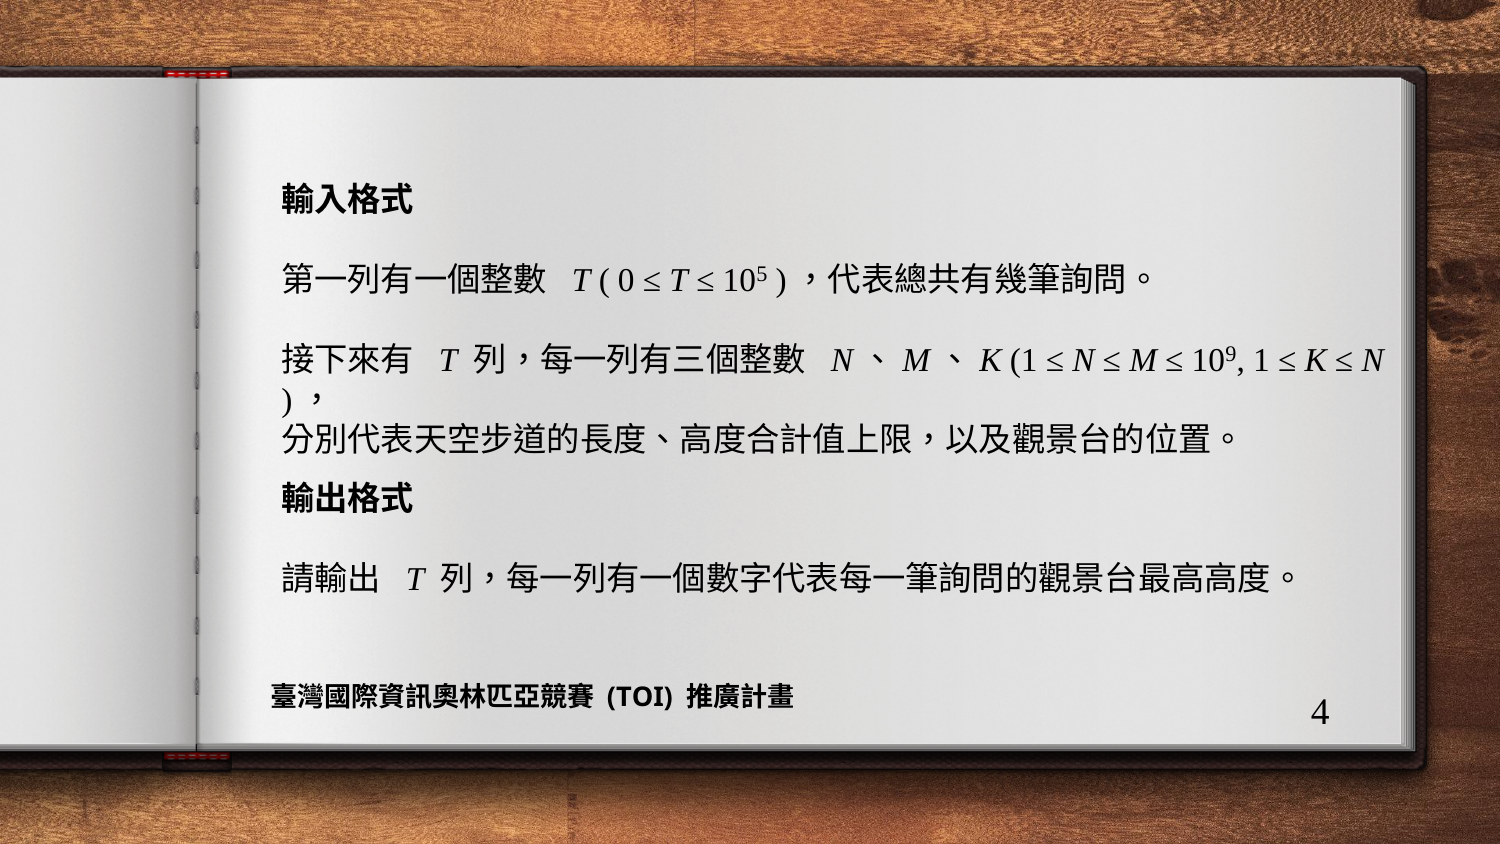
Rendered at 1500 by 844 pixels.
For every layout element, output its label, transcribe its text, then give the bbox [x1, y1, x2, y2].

text_box 輸出格式 請輸出 T 列，每一列有一個數字代表每一筆詢問的觀景台最高高度。 [266, 469, 1368, 604]
text_box [1295, 672, 1386, 737]
text_box 輸入格式 第一列有一個整數 T ( 0 ≤ T ≤ 105 )，代表總共有幾筆詢問。 接下來有 T 列，每一列有三個整數 N、M、K (1 ≤ N ≤ M ≤ 109, 1 ≤ K ≤ N )， 分別代表天空步道的長度、高度合計值上限，以及觀景台的位置。 [266, 171, 1400, 465]
